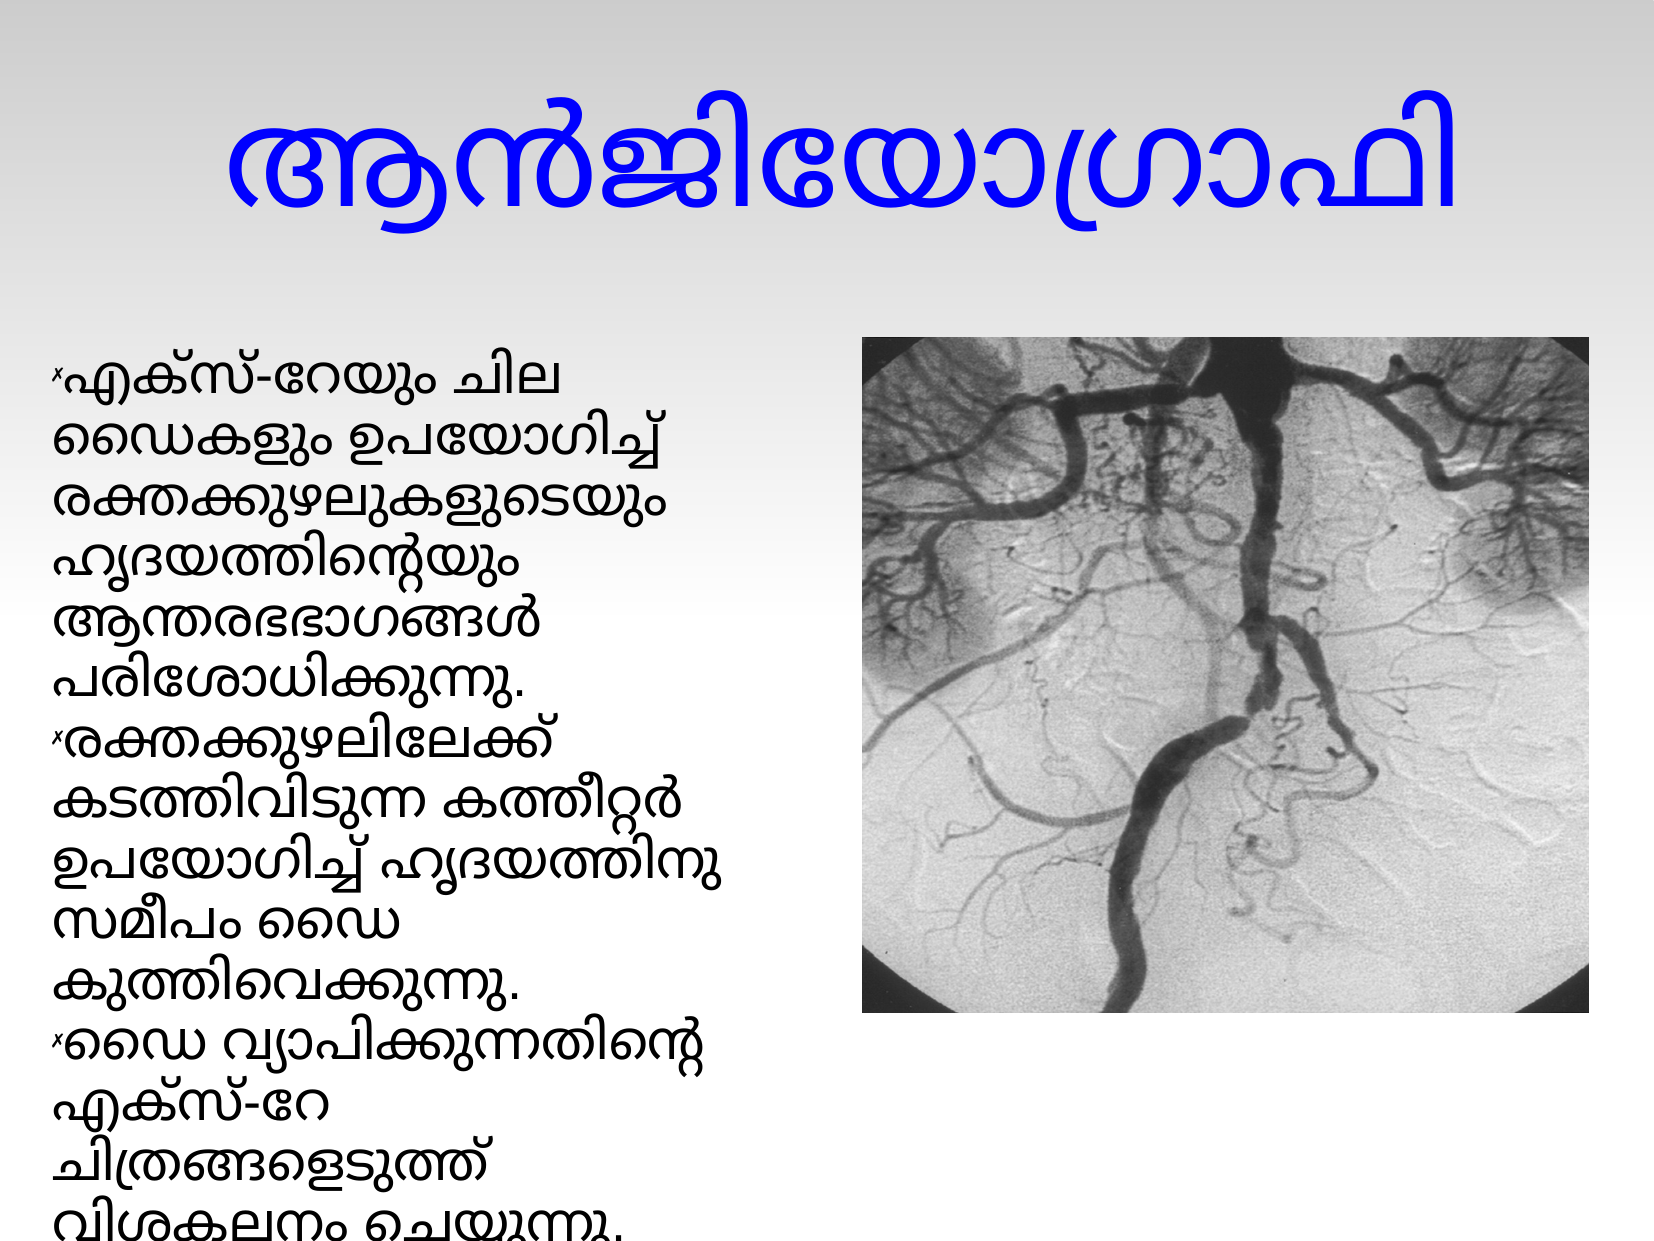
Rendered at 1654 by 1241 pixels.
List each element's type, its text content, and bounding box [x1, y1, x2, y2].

text_box എക്സ്-റേയും ചില ഡൈകളും ഉപയോഗിച്ച് രക്തക്കുഴലുകളുടെയും ഹൃദയത്തിന്റെയും ആന്തരഭഭാഗങ്ങള്‍ പരിശോധിക്കുന്നു. രക്തക്കുഴലിലേക്ക് കടത്തിവിടുന്ന കത്തീറ്റര്‍ ഉപയോഗിച്ച് ഹൃദയത്തിനു സമീപം ഡൈ കുത്തിവെക്കുന്നു. ഡൈ വ്യാപിക്കുന്നതിന്റെ എക്സ്-റേ ചിത്രങ്ങളെടുത്ത് വിശകലനം ചെയ്യുന്നു. [37, 337, 751, 1140]
text_box ആന്‍ജിയോഗ്രാഫി [150, 75, 1538, 244]
picture [862, 337, 1589, 1013]
